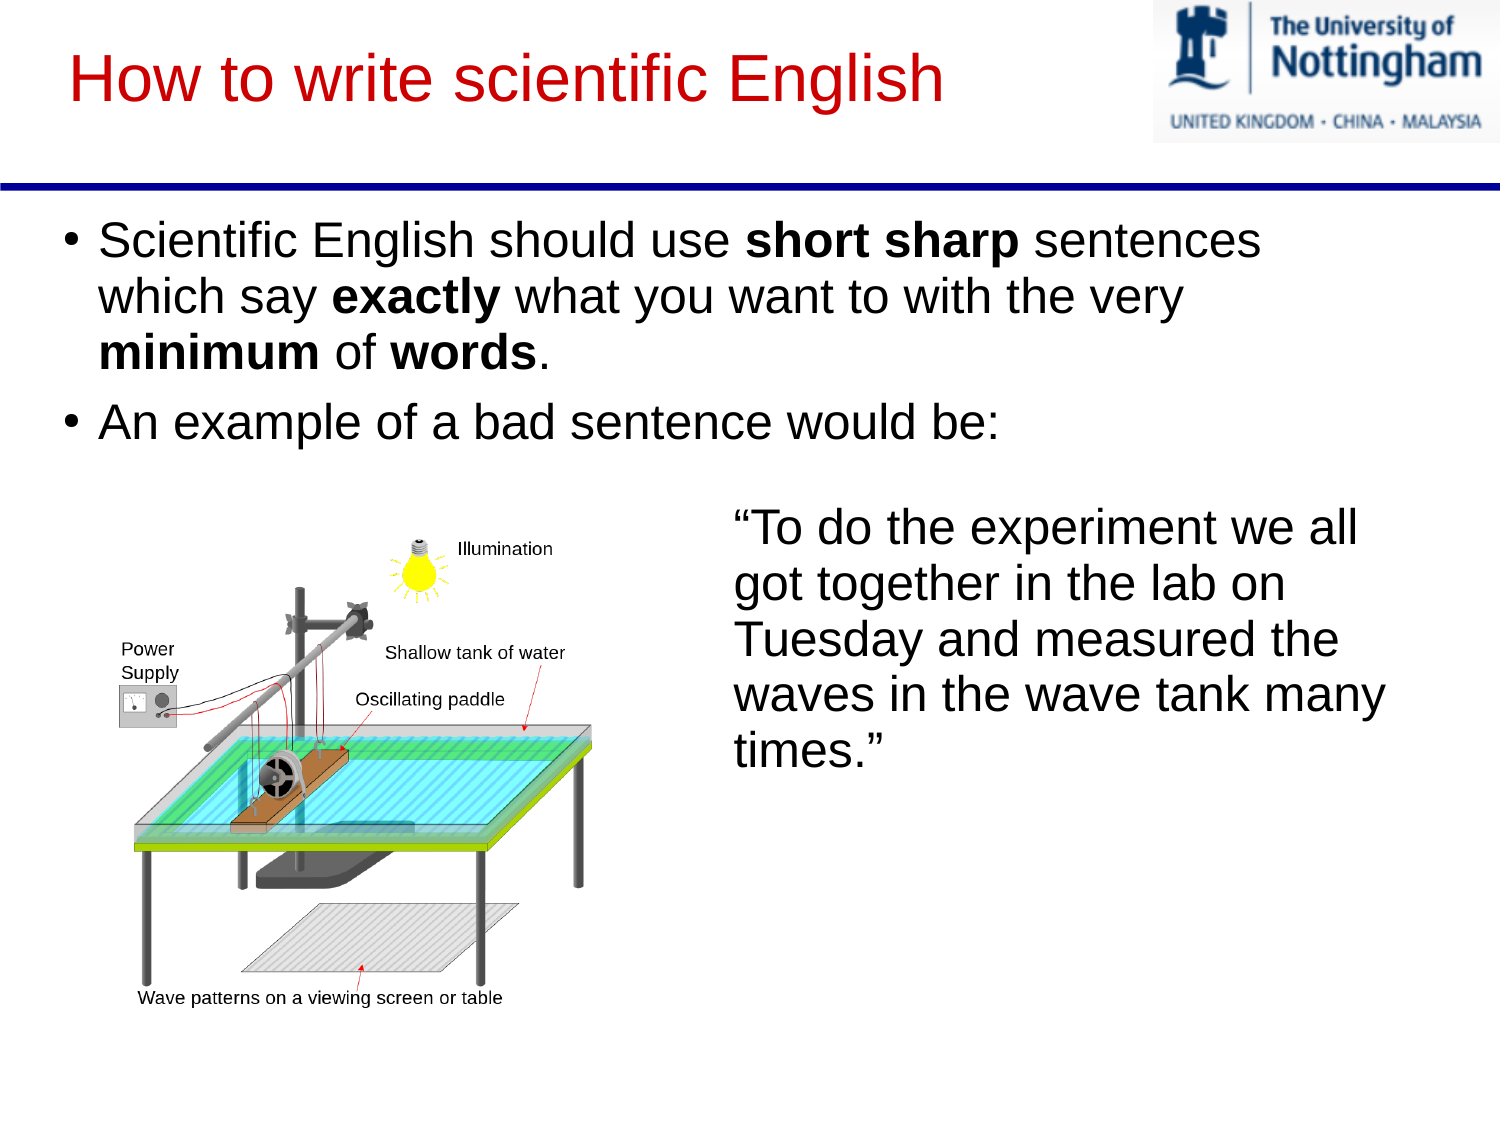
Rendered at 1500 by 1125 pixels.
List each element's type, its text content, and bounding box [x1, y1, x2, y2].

text_box How to write scientific English [53, 33, 1123, 170]
text_box “To do the experiment we all got together in the lab on Tuesday and measured the waves in the wave tank many times.” [683, 491, 1434, 846]
picture [1153, 0, 1500, 143]
picture [119, 539, 592, 1008]
text_box Scientific English should use short sharp sentences which say exactly what you want to with the very minimum of words. An example of a bad sentence would be: [47, 204, 1362, 458]
